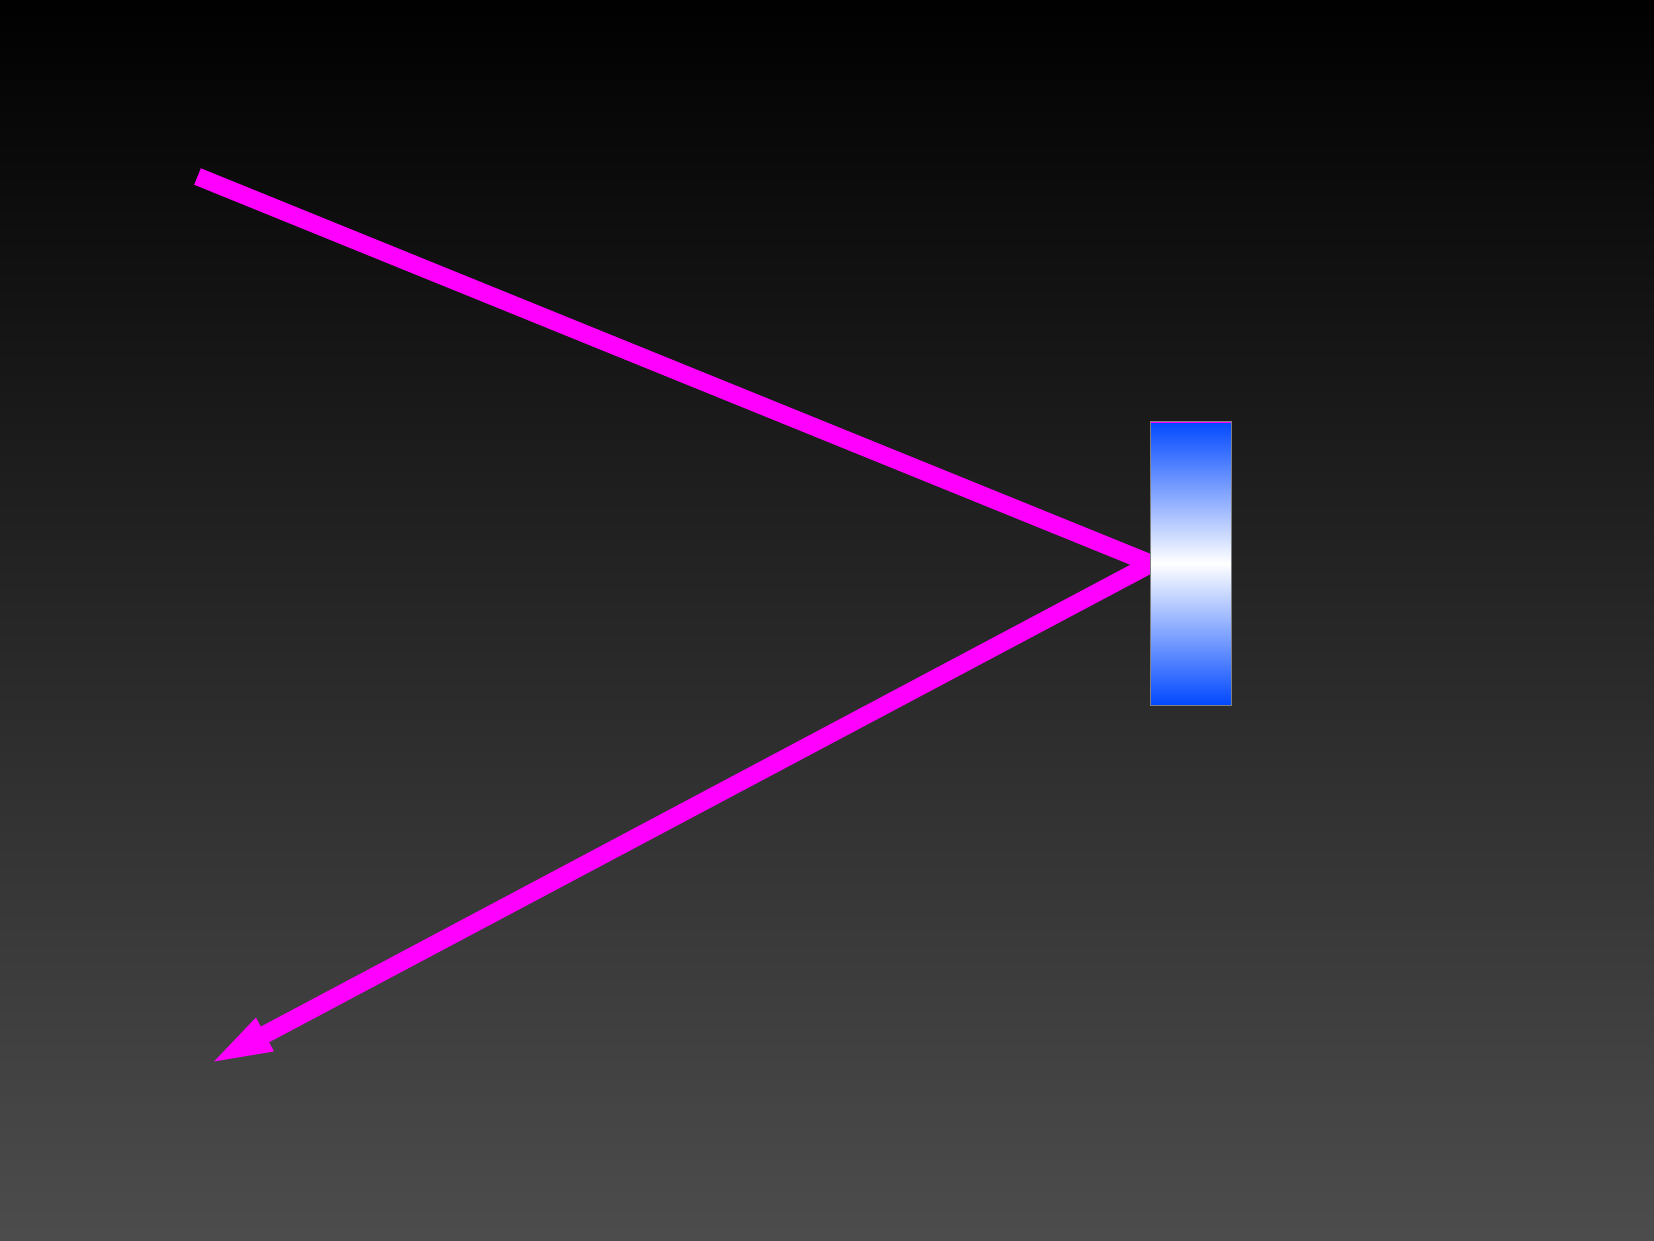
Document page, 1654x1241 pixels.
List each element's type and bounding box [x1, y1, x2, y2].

text_box [1150, 421, 1232, 706]
